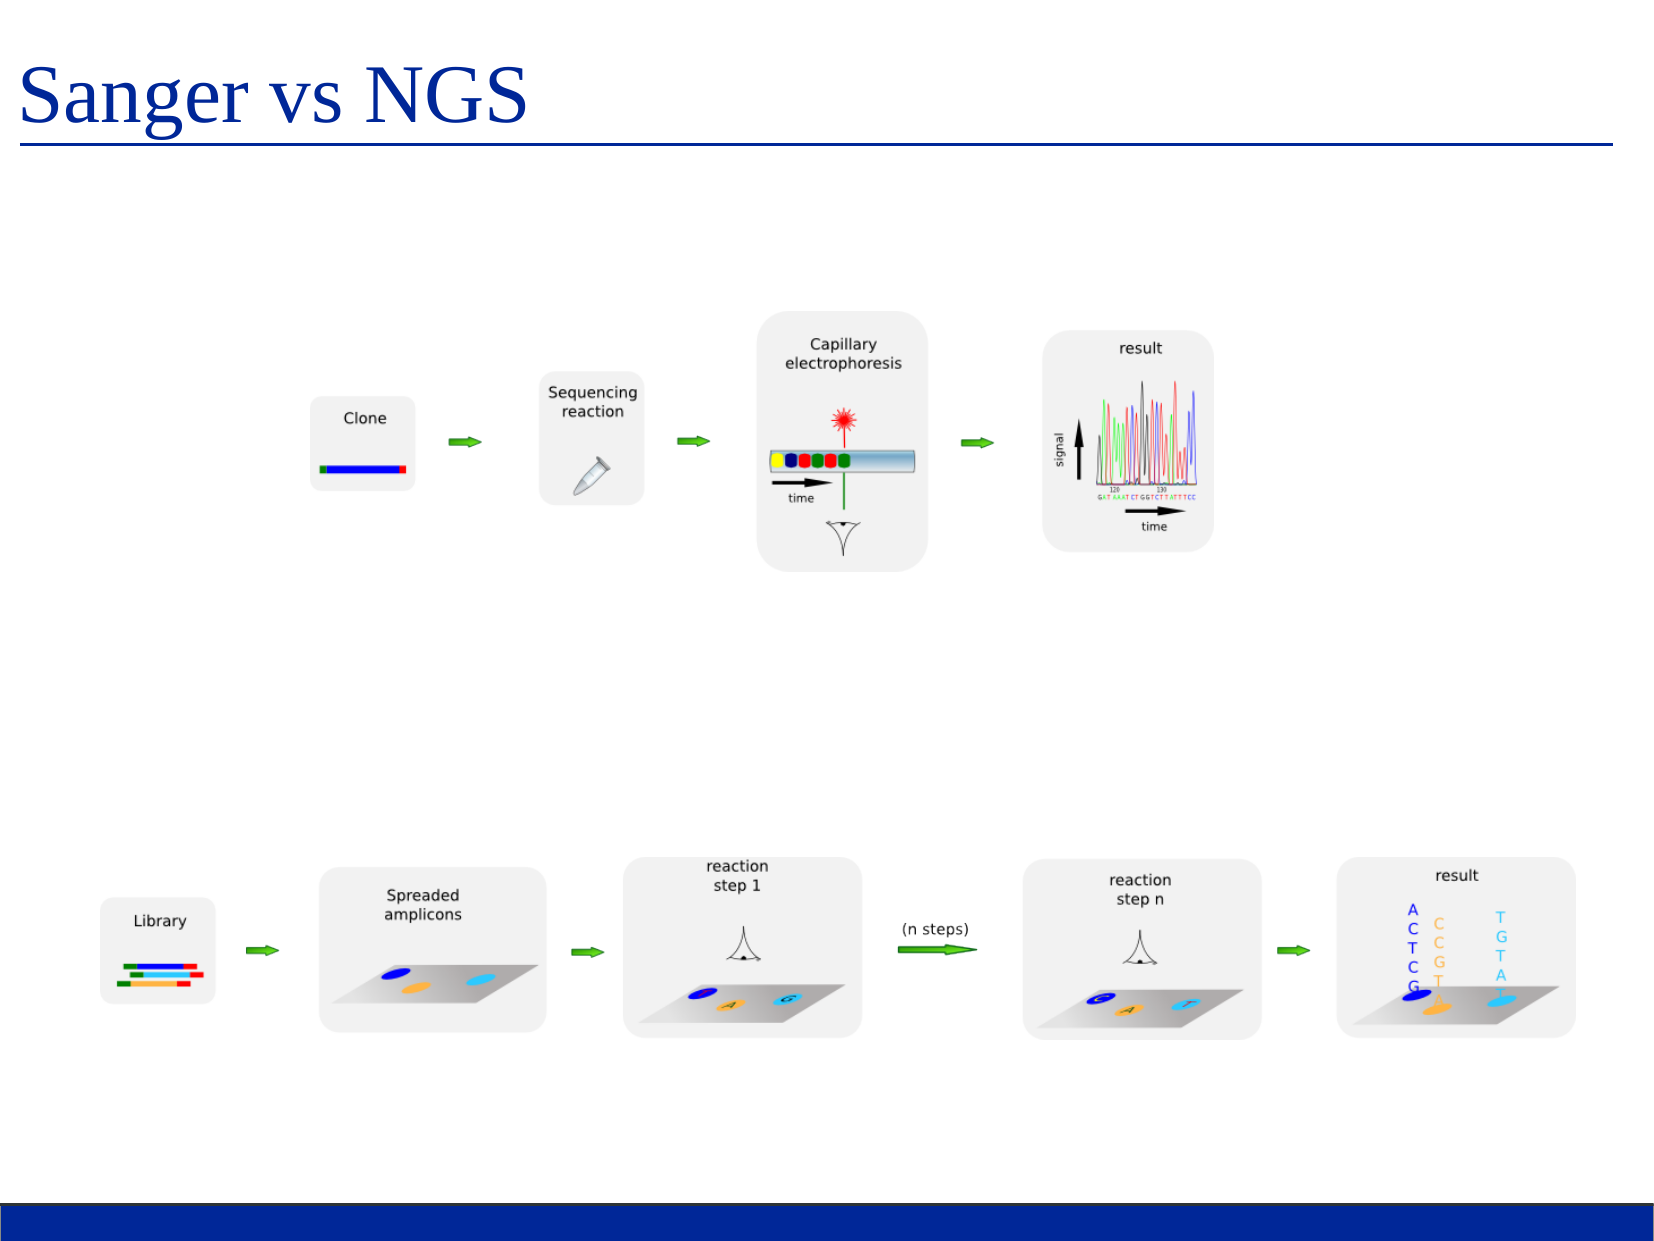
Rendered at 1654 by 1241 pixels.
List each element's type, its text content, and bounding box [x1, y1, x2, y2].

picture [100, 857, 1576, 1040]
title Sanger vs NGS [17, 0, 1589, 198]
picture [310, 311, 1214, 572]
